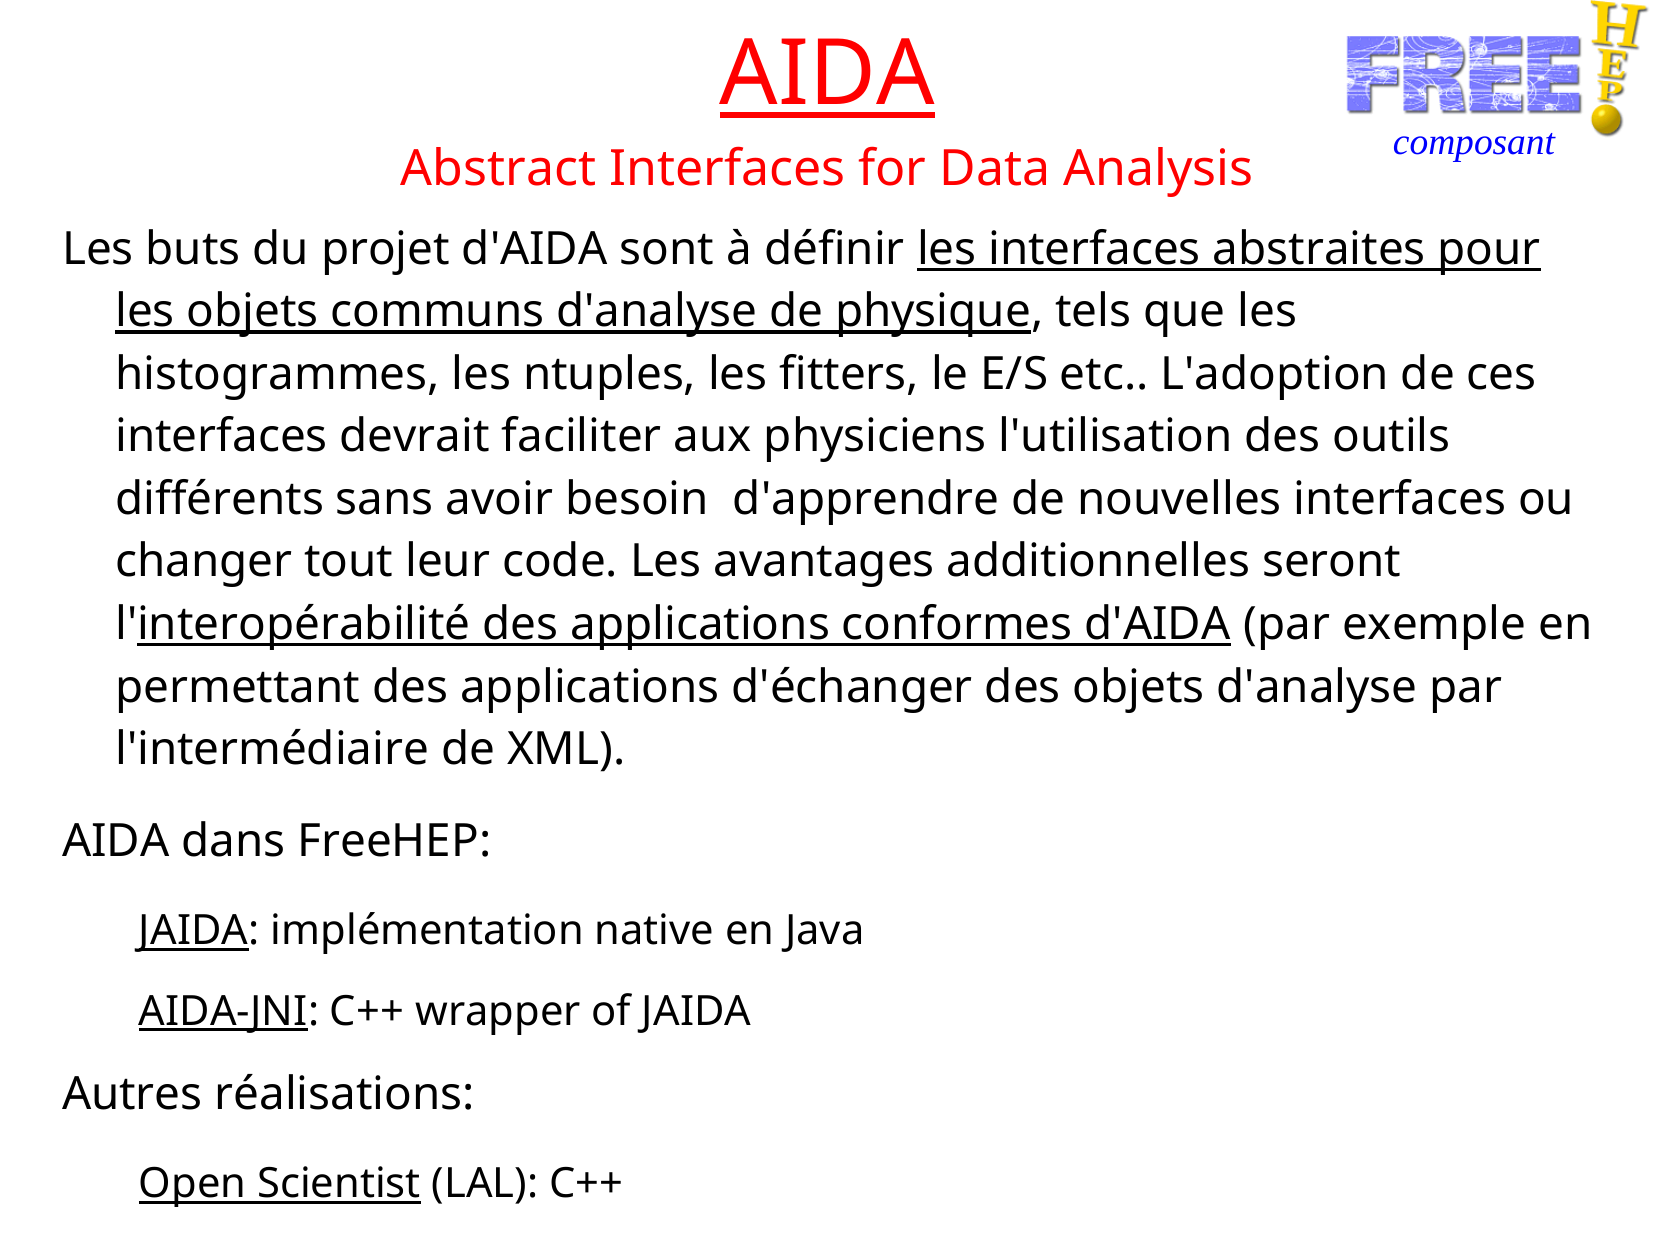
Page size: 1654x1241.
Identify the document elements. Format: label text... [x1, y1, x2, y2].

text_box composant [1392, 121, 1552, 163]
picture [1336, 0, 1654, 139]
list Les buts du projet d'AIDA sont à définir les interfaces abstraites pour les objets communs d'analyse de physique, tels que les histogrammes, les ntuples, les fitters, le E/S etc.. L'adoption de ces interfaces devrait faciliter aux physiciens l'utilisation des outils différents sans avoir besoin d'apprendre de nouvelles interfaces ou changer tout leur code. Les avantages additionnelles seront l'interopérabilité des applications conformes d'AIDA (par exemple en permettant des applications d'échanger des objets d'analyse par l'intermédiaire de XML). AIDA dans FreeHEP: JAIDA: implémentation native en Java AIDA-JNI: C++ wrapper of JAIDA Autres réalisations: Open Scientist (LAL): C++ PI (CERN): C++ PAIDA: Python [44, 215, 1602, 1204]
title AIDA Abstract Interfaces for Data Analysis [121, 0, 1534, 208]
